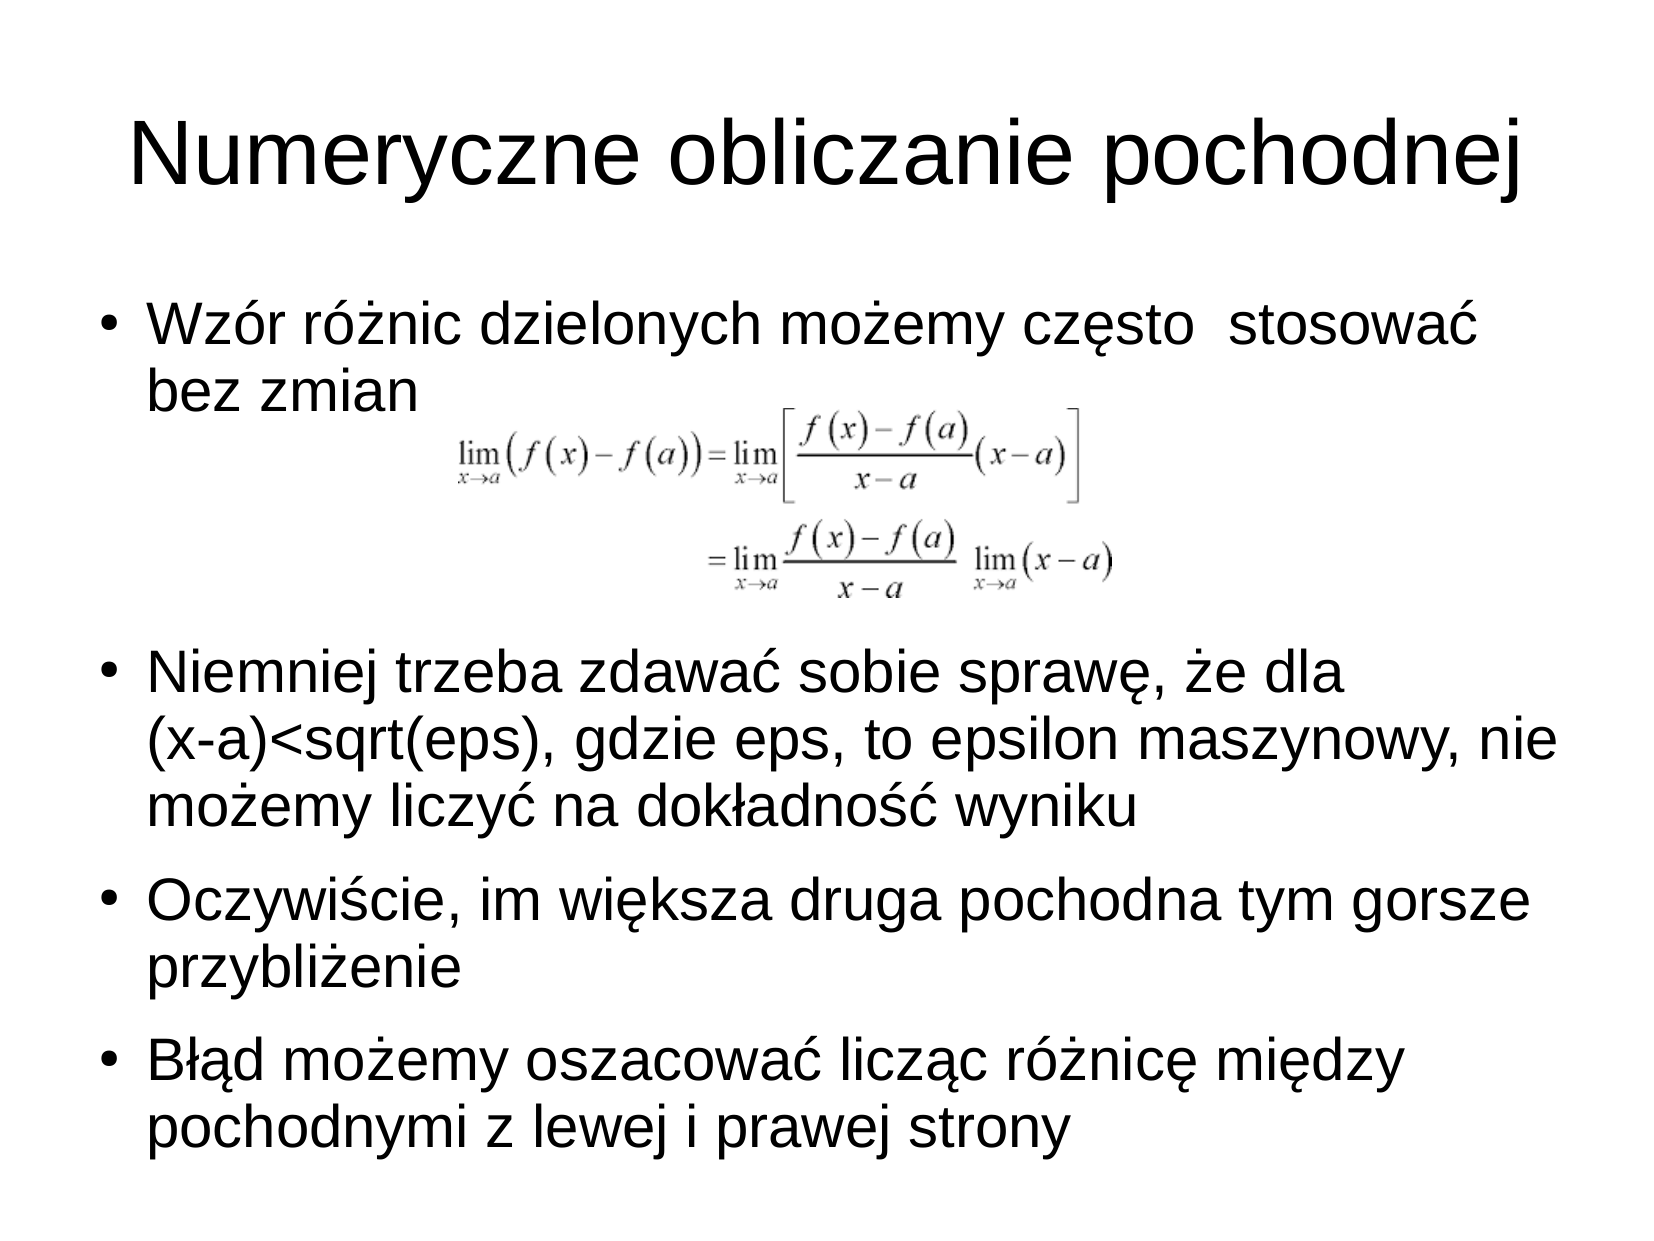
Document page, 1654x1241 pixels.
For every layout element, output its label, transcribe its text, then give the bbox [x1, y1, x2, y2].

title Numeryczne obliczanie pochodnej [82, 49, 1571, 257]
picture [458, 408, 1112, 598]
list Wzór różnic dzielonych możemy często stosować bez zmian Niemniej trzeba zdawać sobie sprawę, że dla (x-a)<sqrt(eps), gdzie eps, to epsilon maszynowy, nie możemy liczyć na dokładność wyniku Oczywiście, im większa druga pochodna tym gorsze przybliżenie Błąd możemy oszacować licząc różnicę między pochodnymi z lewej i prawej strony [82, 290, 1585, 1164]
